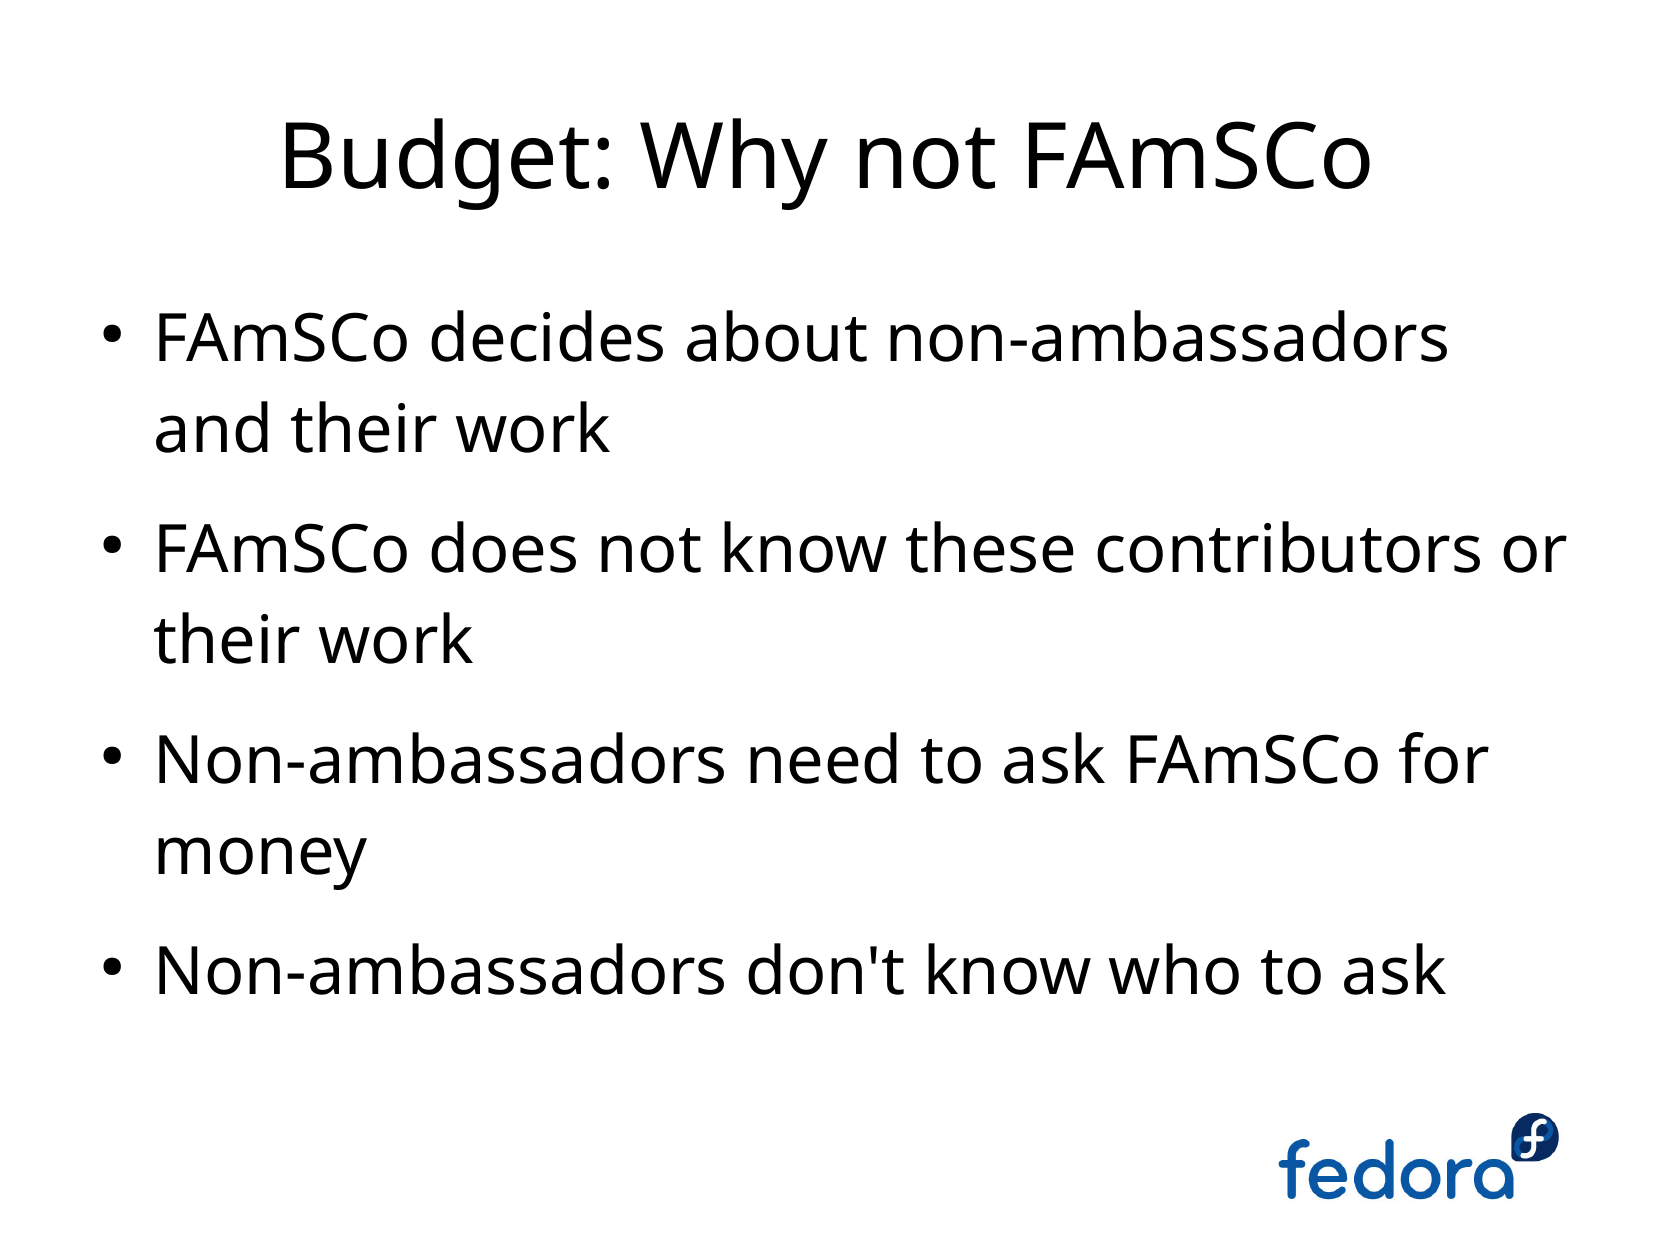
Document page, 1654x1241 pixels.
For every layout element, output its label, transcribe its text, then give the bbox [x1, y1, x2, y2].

picture [1269, 1109, 1565, 1211]
title Budget: Why not FAmSCo [82, 49, 1571, 257]
list FAmSCo decides about non-ambassadors and their work FAmSCo does not know these contributors or their work Non-ambassadors need to ask FAmSCo for money Non-ambassadors don't know who to ask [82, 290, 1571, 1109]
